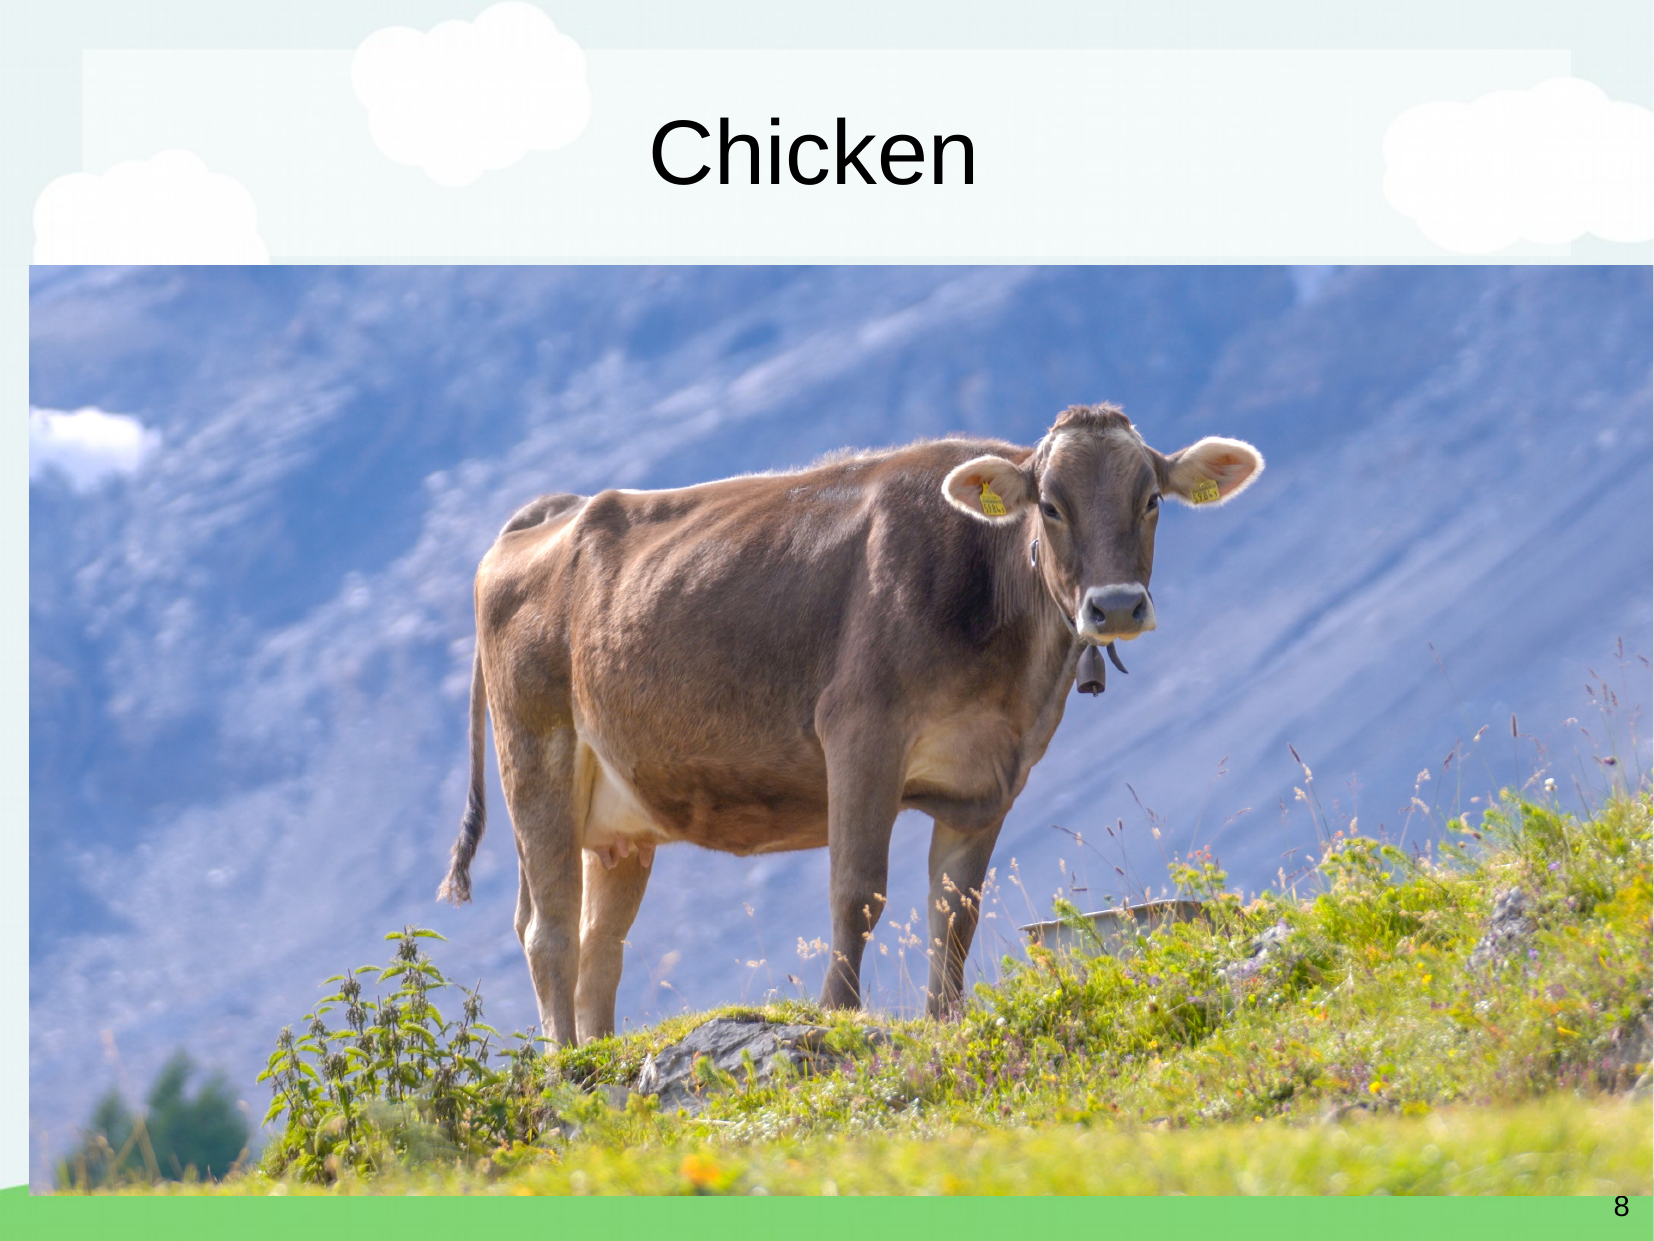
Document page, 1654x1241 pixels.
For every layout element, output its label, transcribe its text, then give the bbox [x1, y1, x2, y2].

title Chicken [82, 49, 1571, 257]
picture [0, 0, 1654, 1241]
